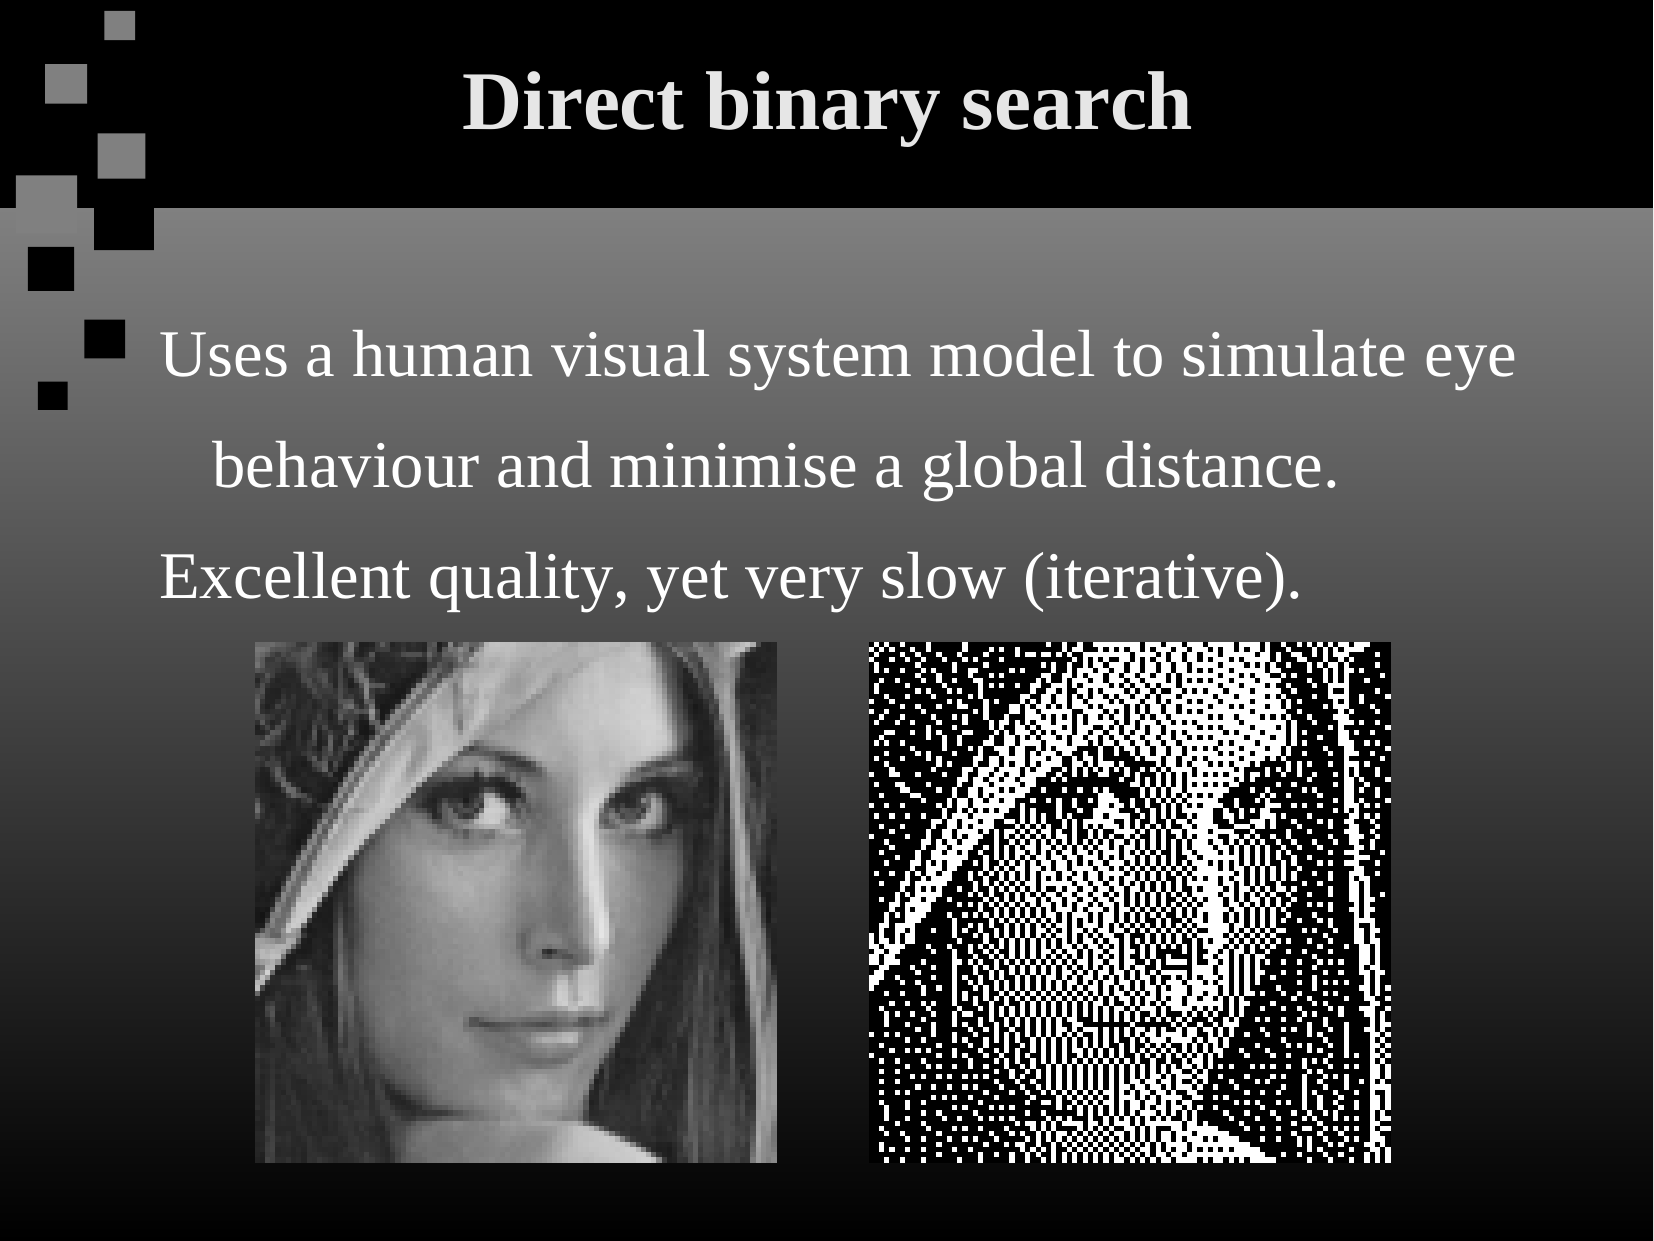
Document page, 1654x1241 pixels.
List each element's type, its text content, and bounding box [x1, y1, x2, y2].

title Direct binary search [90, 0, 1567, 204]
picture [255, 642, 777, 1164]
picture [869, 642, 1391, 1164]
list Uses a human visual system model to simulate eye behaviour and minimise a global distance. Excellent quality, yet very slow (iterative). [141, 279, 1532, 1183]
